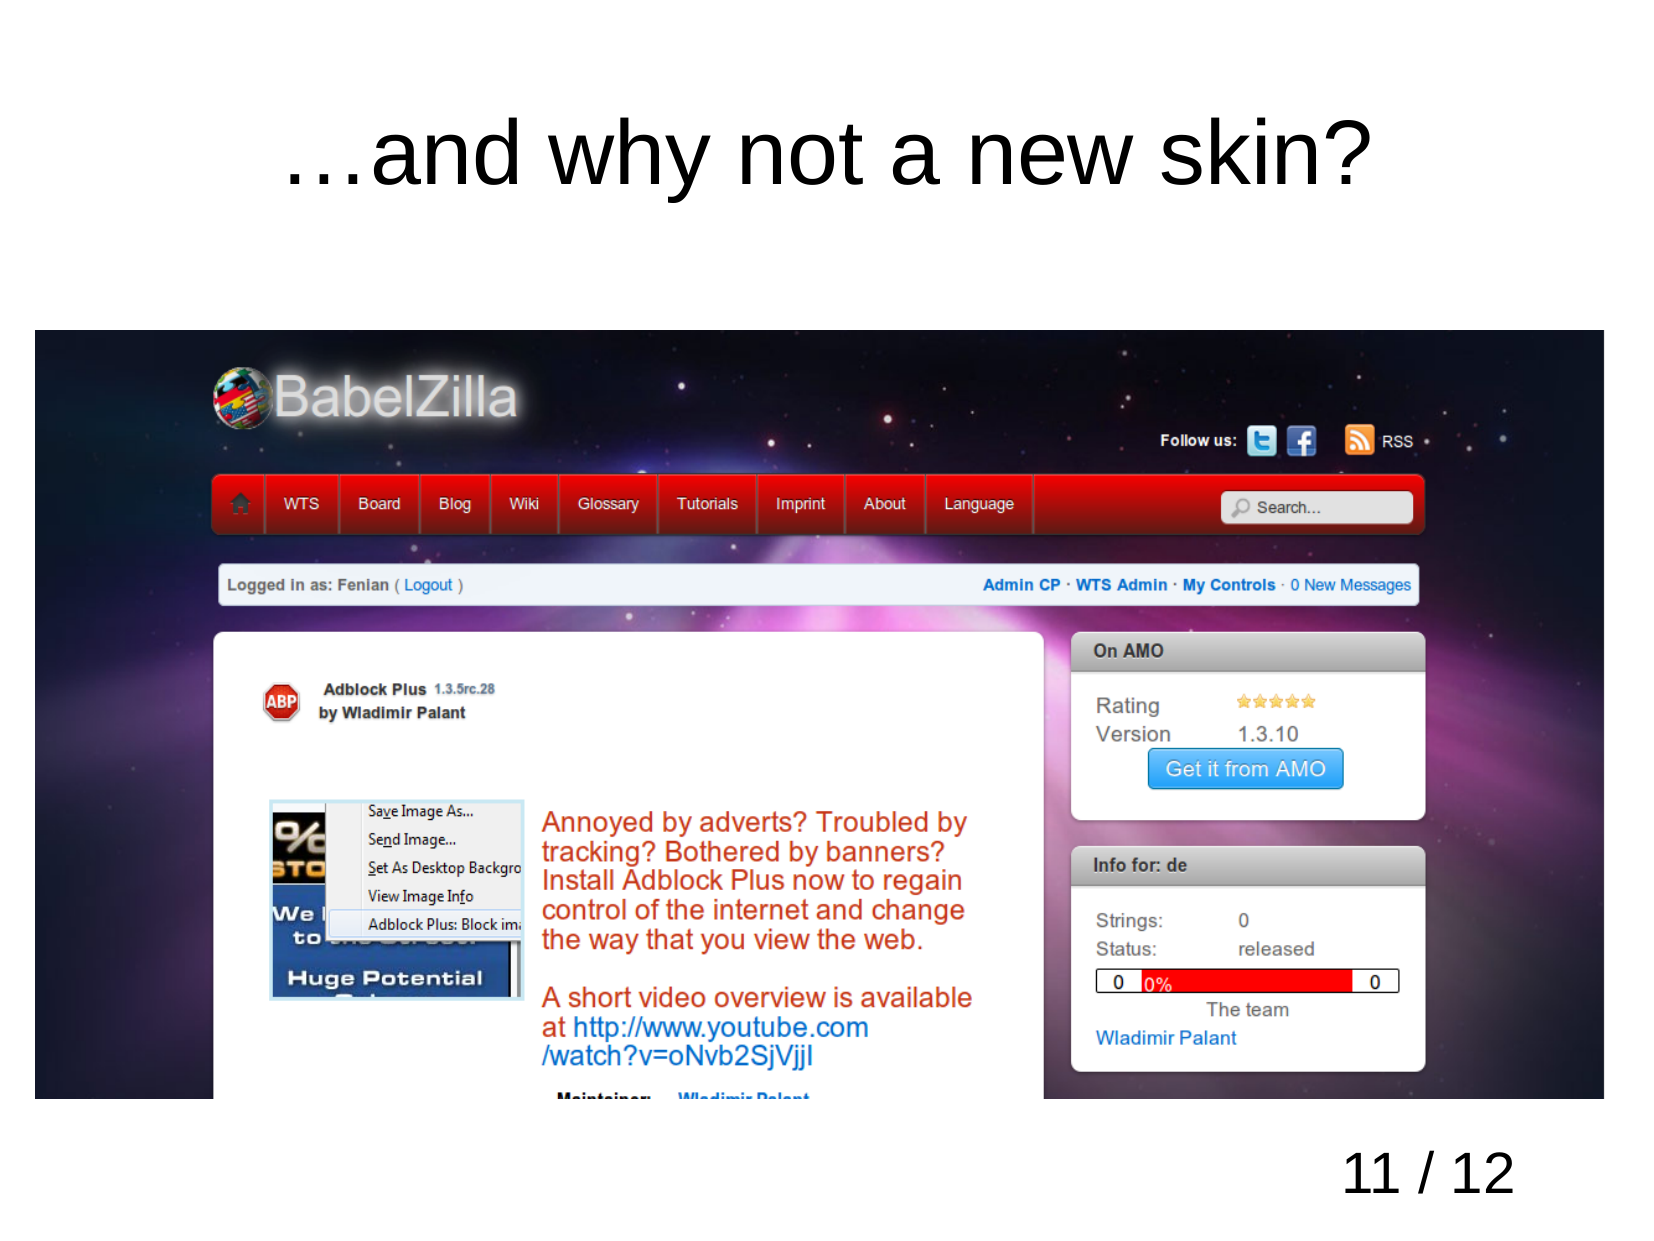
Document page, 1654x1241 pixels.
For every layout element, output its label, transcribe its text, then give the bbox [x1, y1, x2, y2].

text_box <numéro> / 12 [1300, 1133, 1654, 1241]
title …and why not a new skin? [82, 49, 1571, 257]
picture [35, 330, 1619, 1099]
